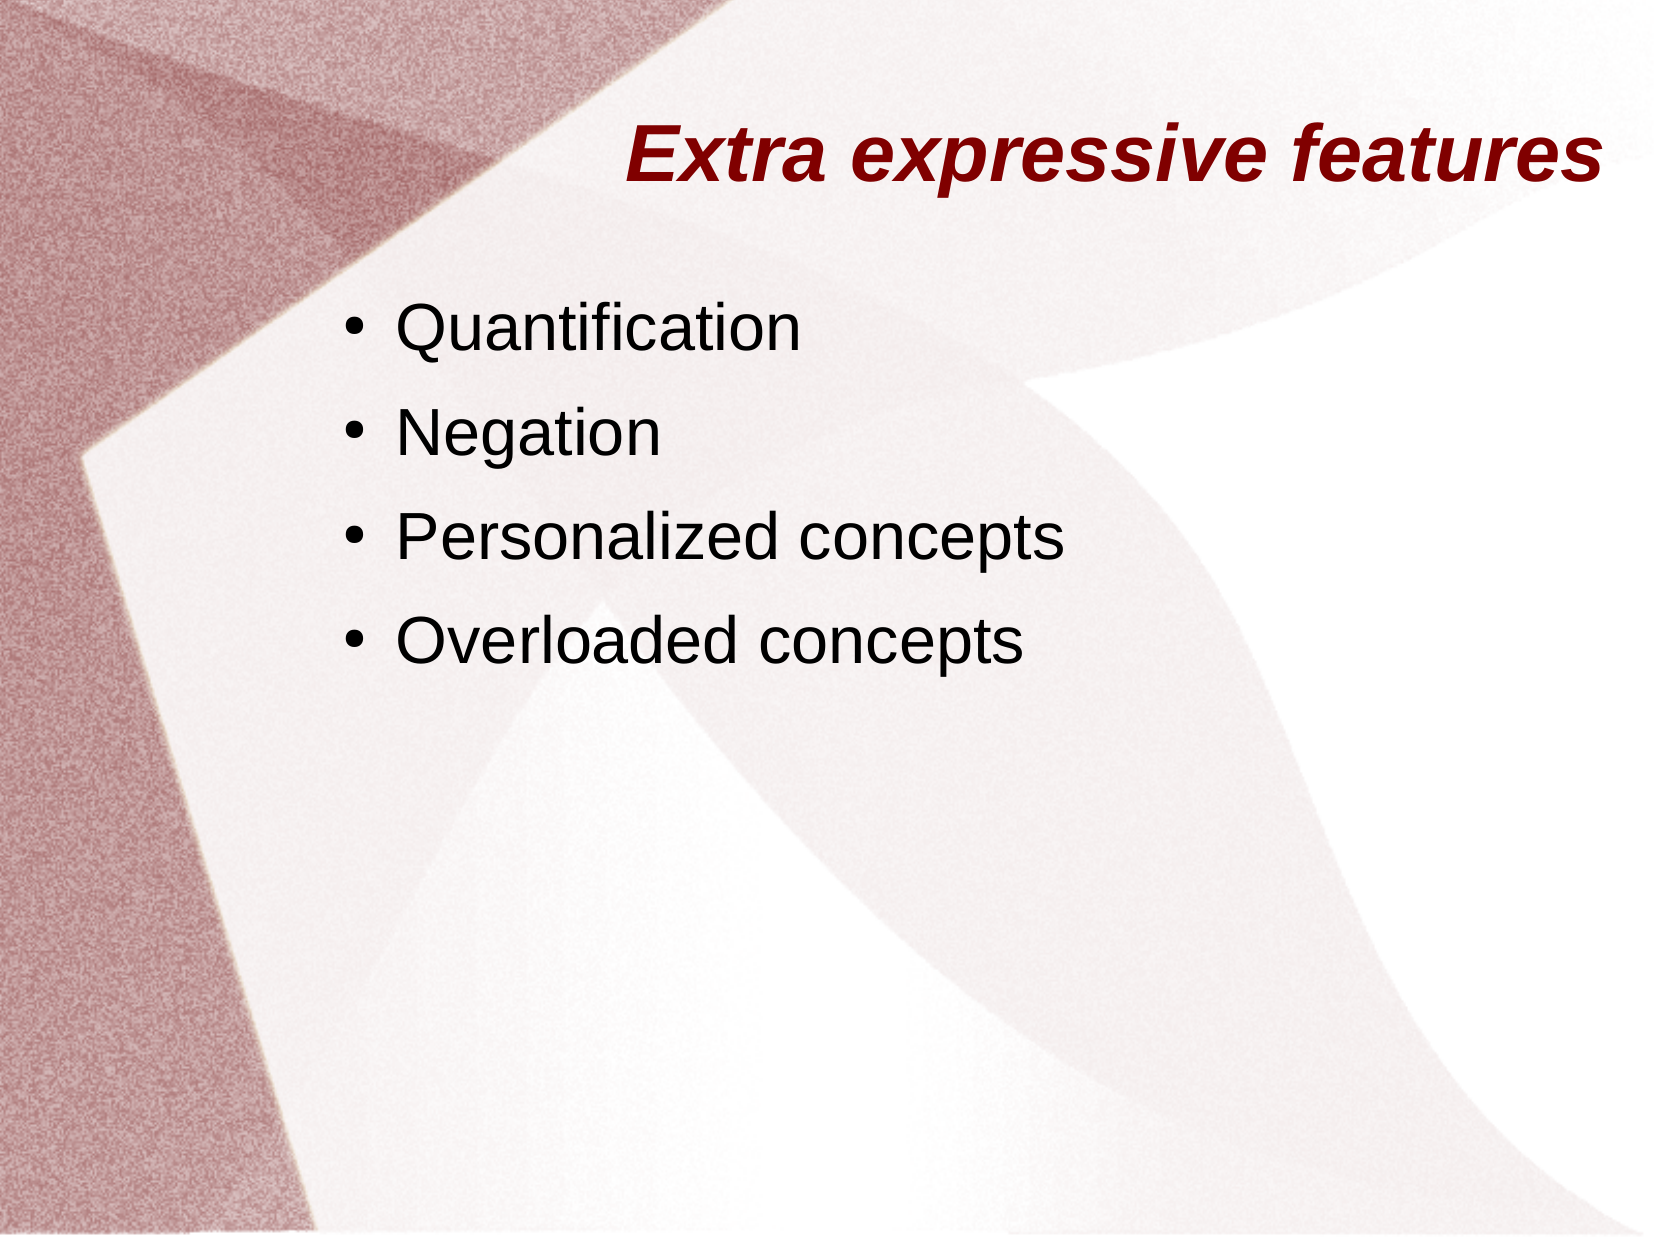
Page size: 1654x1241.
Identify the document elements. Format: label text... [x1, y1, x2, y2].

list Quantification Negation Personalized concepts Overloaded concepts [324, 290, 1601, 1010]
picture [0, 0, 1654, 1241]
title Extra expressive features [596, 49, 1607, 257]
